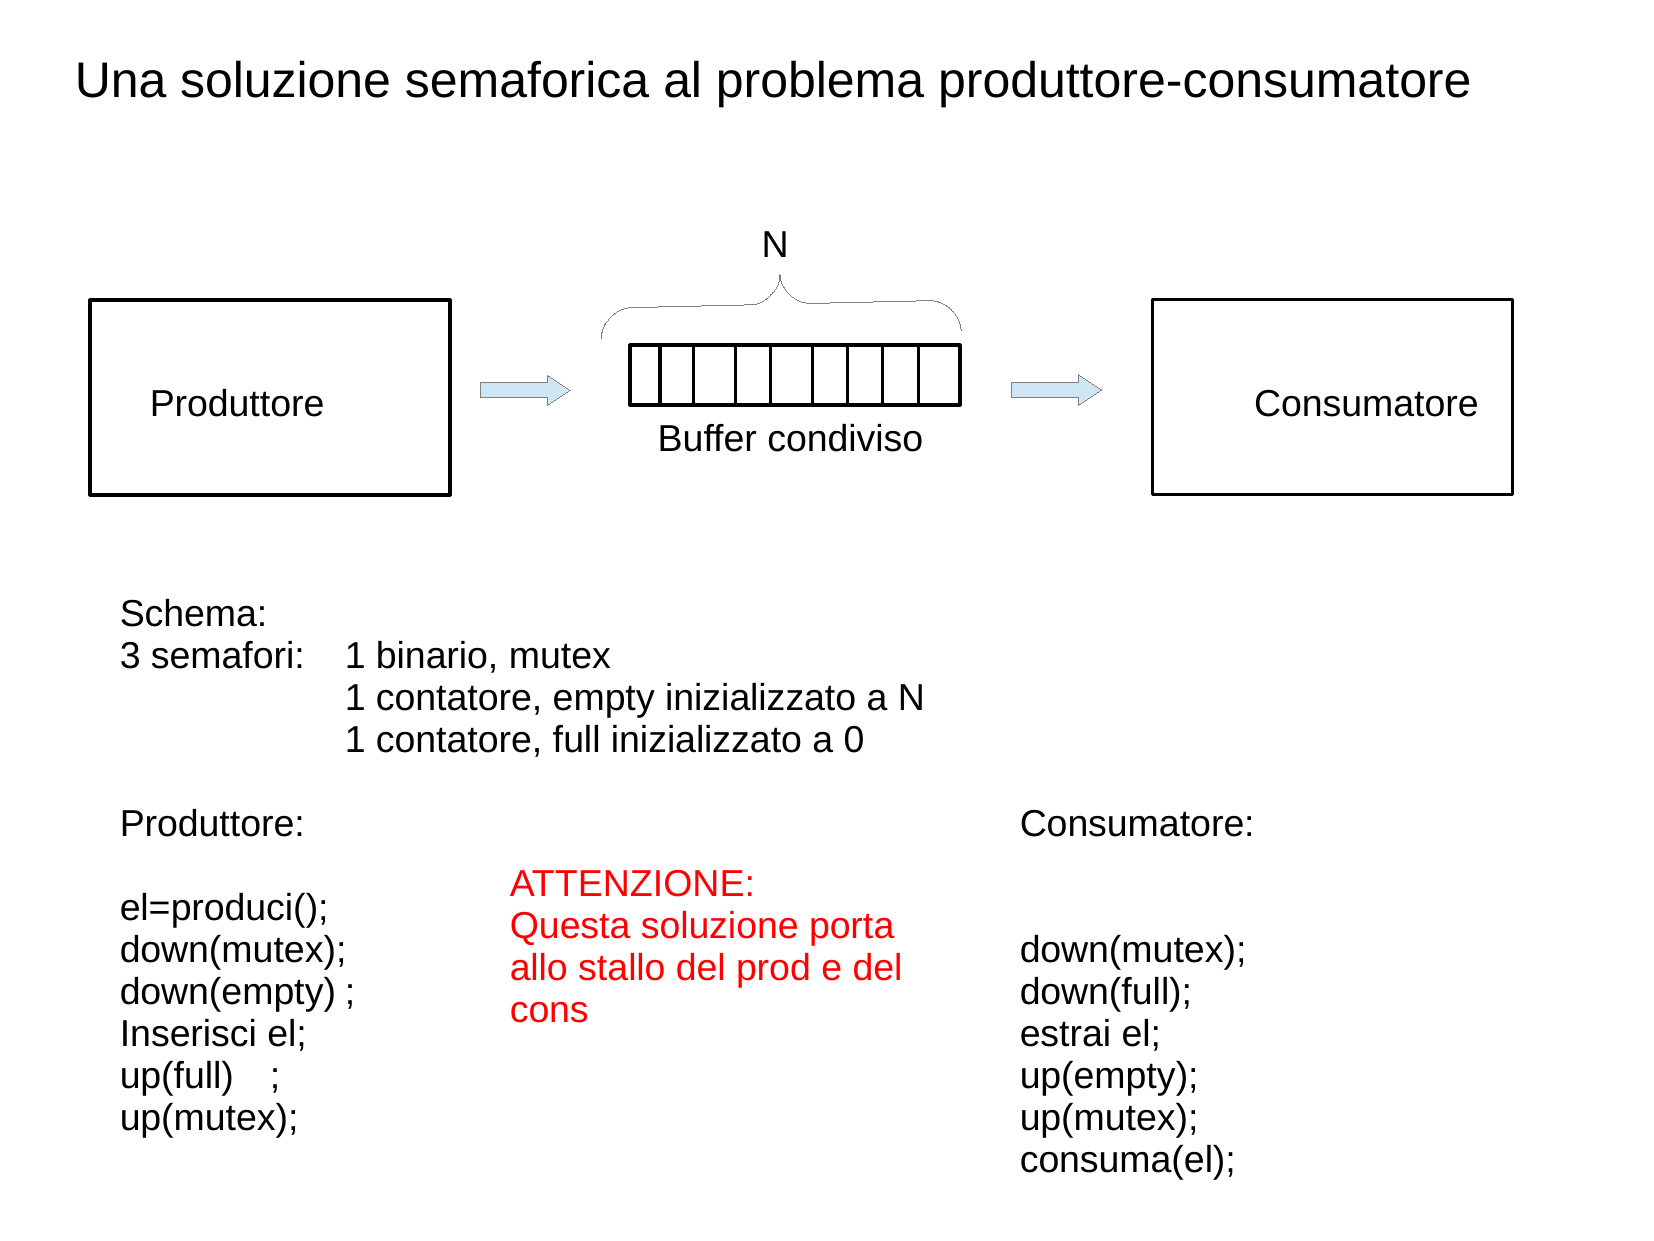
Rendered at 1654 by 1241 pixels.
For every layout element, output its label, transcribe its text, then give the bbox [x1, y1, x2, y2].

text_box Una soluzione semaforica al problema produttore-consumatore [60, 45, 1546, 116]
text_box [1011, 374, 1102, 406]
text_box ATTENZIONE: Questa soluzione porta allo stallo del prod e del cons [495, 855, 961, 1038]
text_box Produttore [135, 375, 466, 432]
text_box Consumatore [1239, 375, 1570, 432]
text_box [480, 375, 571, 406]
text_box N [746, 215, 822, 273]
text_box Buffer condiviso [642, 410, 973, 468]
text_box Schema: 3 semafori: 1 binario, mutex 1 contatore, empty inizializzato a N 1 contatore, full inizializzato a 0 Produttore: Consumatore: el=produci(); down(mutex); down(mutex); down(empty) ; down(full); Inserisci el; estrai el; up(full) ; up(empty); up(mutex); up(mutex); consuma(el); [105, 585, 1516, 1188]
